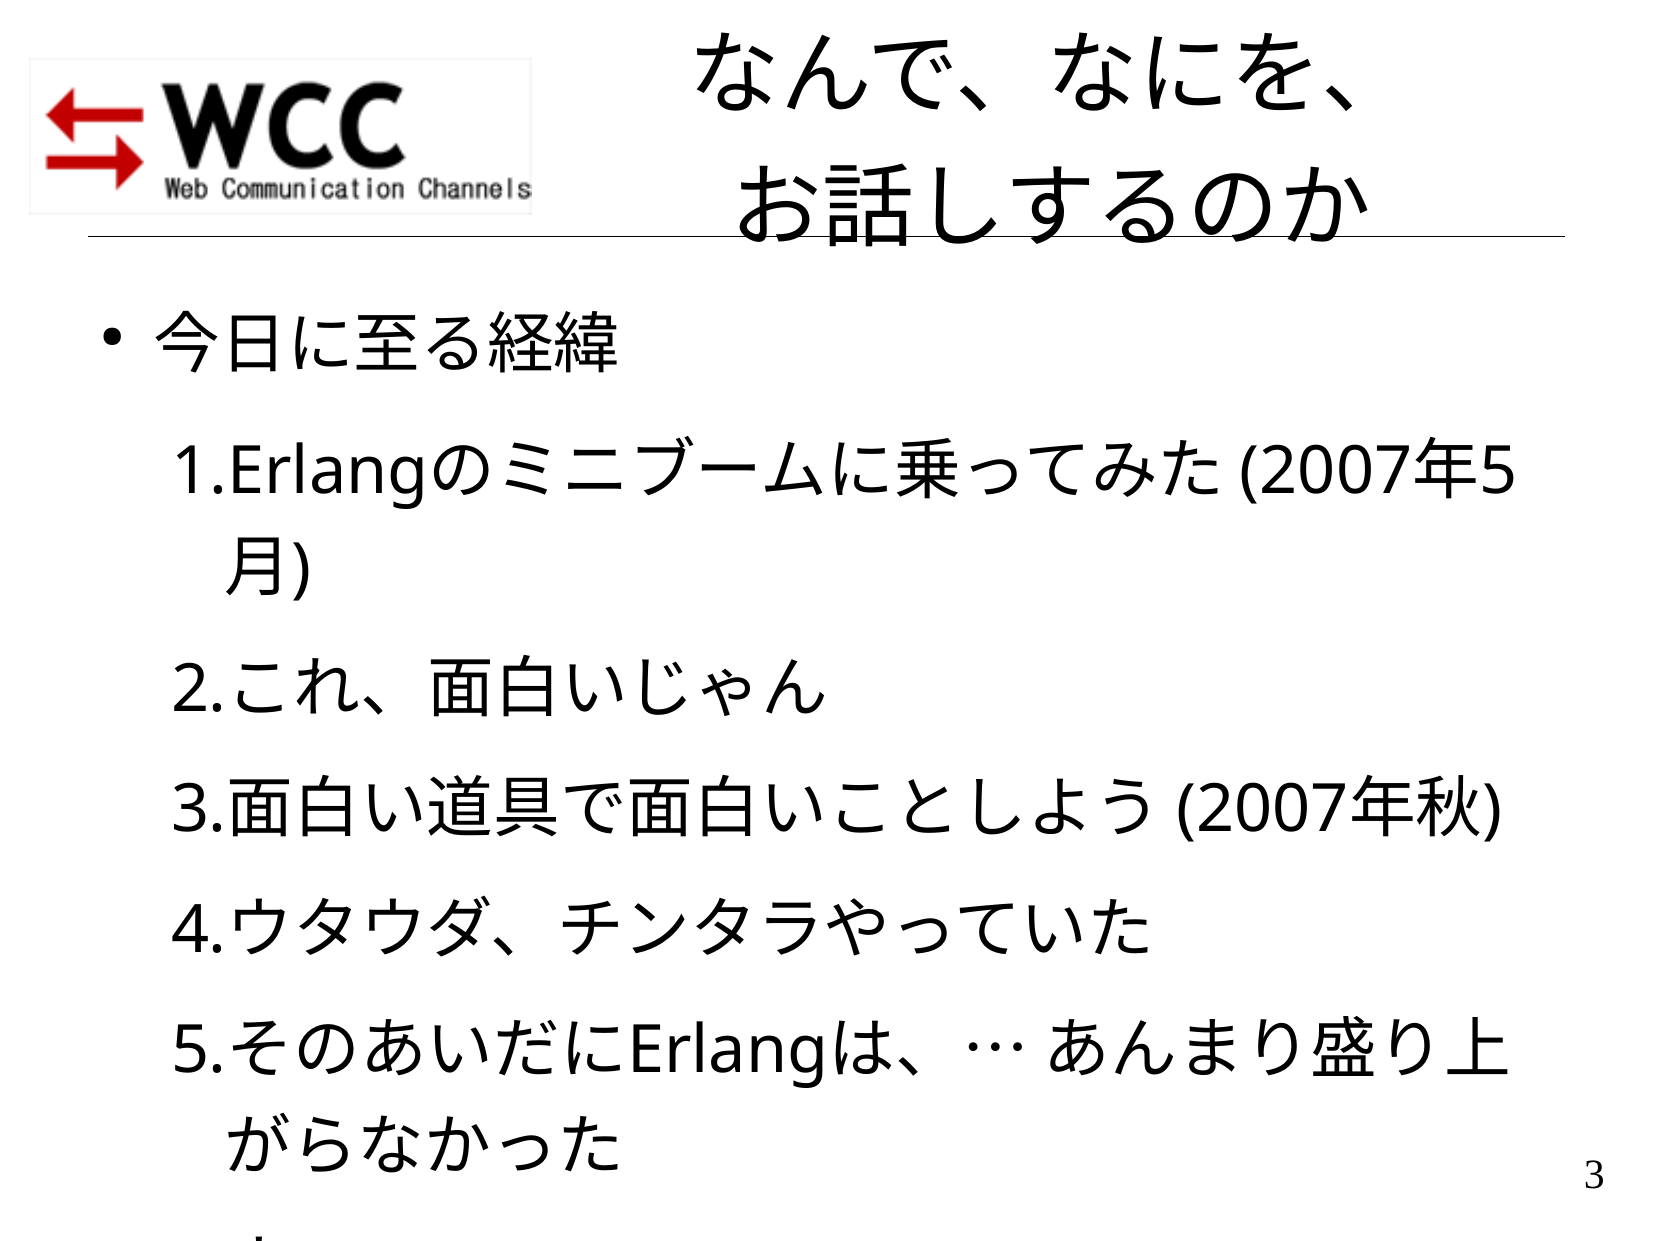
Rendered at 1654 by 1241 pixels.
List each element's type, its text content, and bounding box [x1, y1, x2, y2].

picture [29, 58, 531, 215]
title なんで、なにを、 お話しするのか [531, 29, 1571, 237]
list 今日に至る経緯 Erlangのミニブームに乗ってみた (2007年5月) これ、面白いじゃん 面白い道具で面白いことしよう (2007年秋) ウタウダ、チンタラやっていた そのあいだにErlangは、… あんまり盛り上がらなかった ウーンンン … みんなに遊んでもらおう [82, 290, 1571, 1109]
